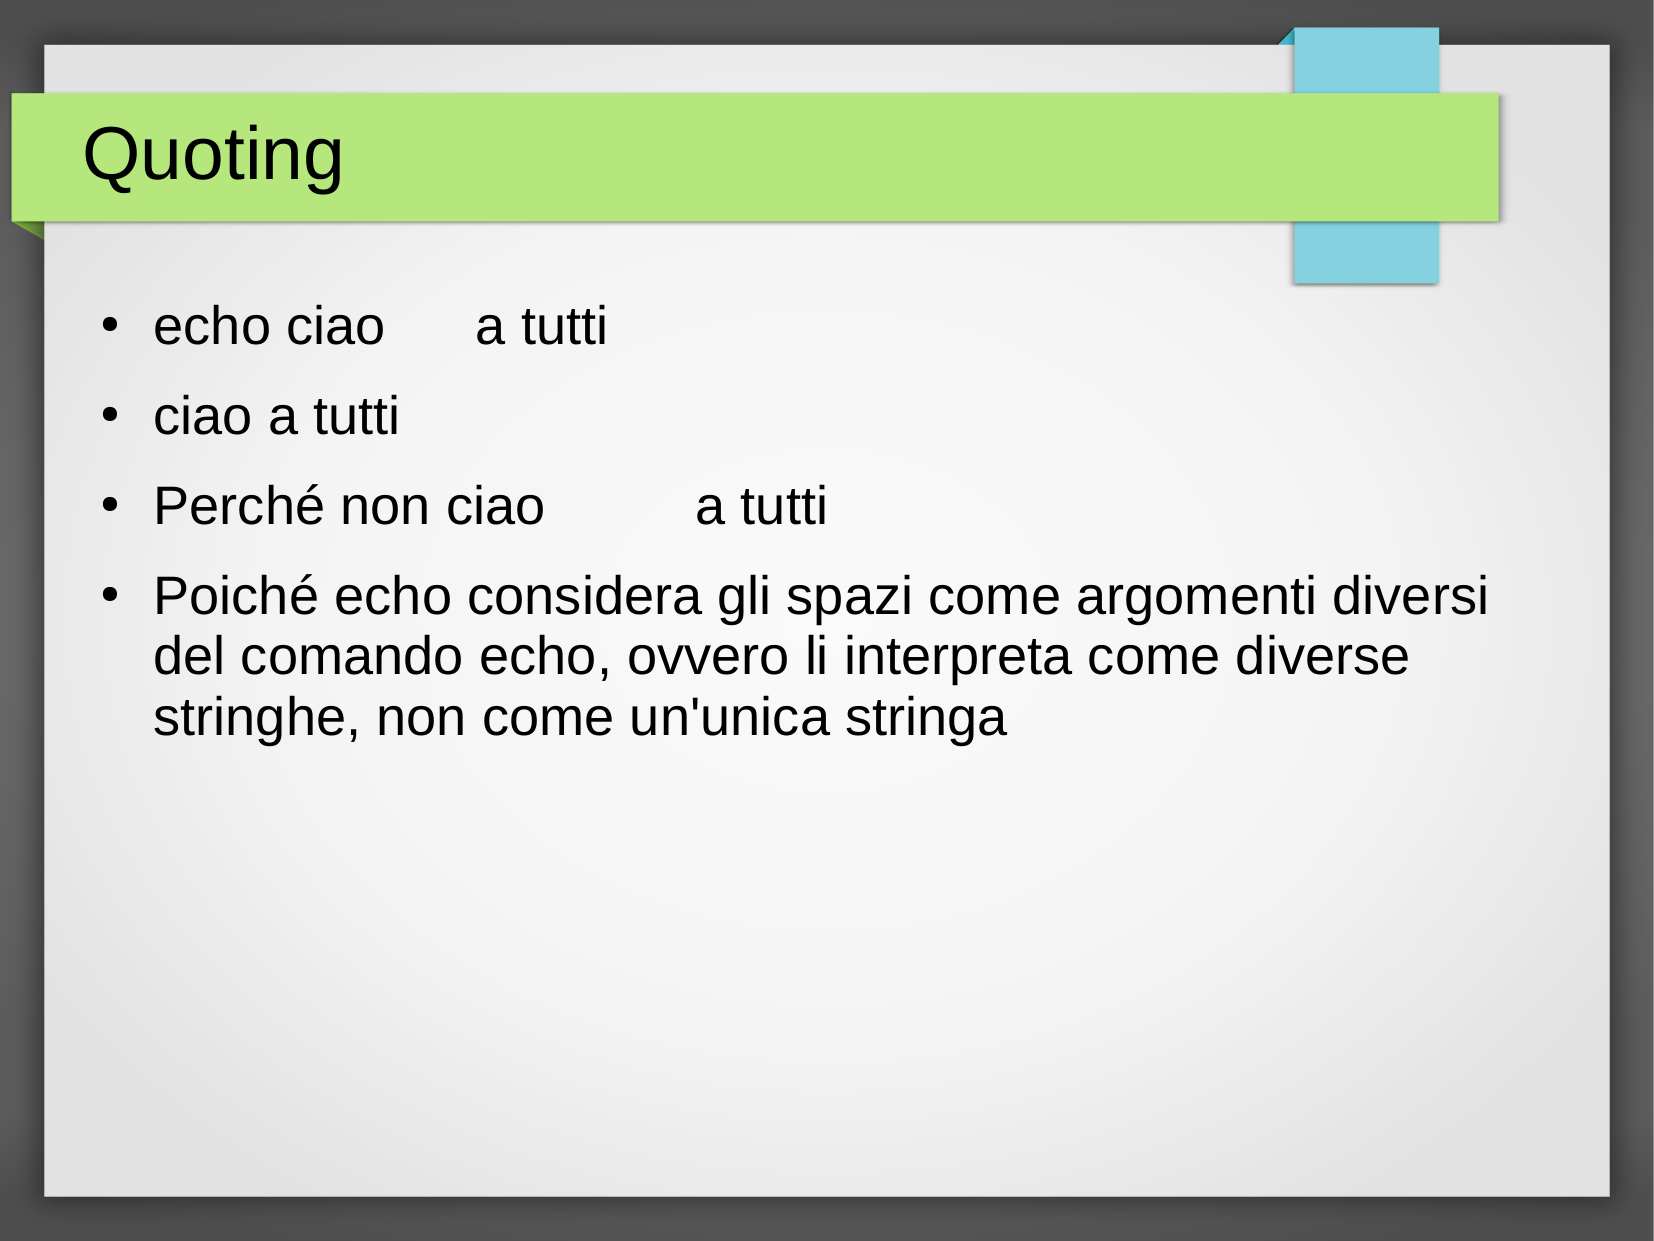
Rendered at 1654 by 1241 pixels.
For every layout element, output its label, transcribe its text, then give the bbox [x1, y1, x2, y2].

picture [0, 0, 1654, 1241]
list echo ciao a tutti ciao a tutti Perché non ciao a tutti Poiché echo considera gli spazi come argomenti diversi del comando echo, ovvero li interpreta come diverse stringhe, non come un'unica stringa [82, 295, 1571, 1015]
title Quoting [82, 94, 1264, 213]
